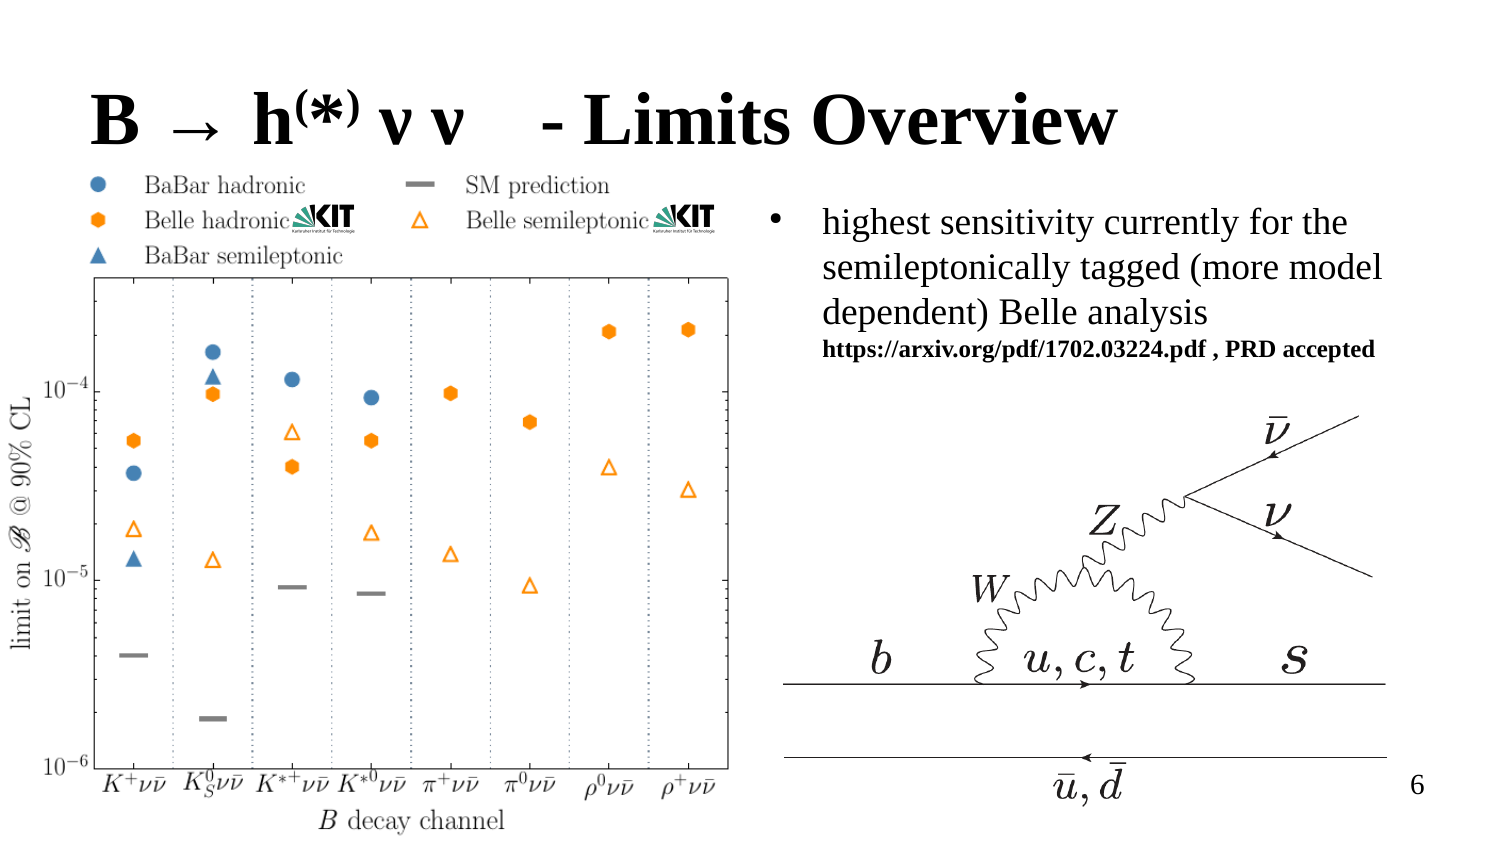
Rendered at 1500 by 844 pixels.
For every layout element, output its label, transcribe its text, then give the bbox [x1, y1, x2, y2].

title B → h(*) ν ν - Limits Overview [75, 33, 1425, 175]
picture [767, 413, 1404, 815]
picture [0, 157, 736, 844]
list highest sensitivity currently for the semileptonically tagged (more model dependent) Belle analysis https://arxiv.org/pdf/1702.03224.pdf , PRD accepted [751, 197, 1396, 687]
